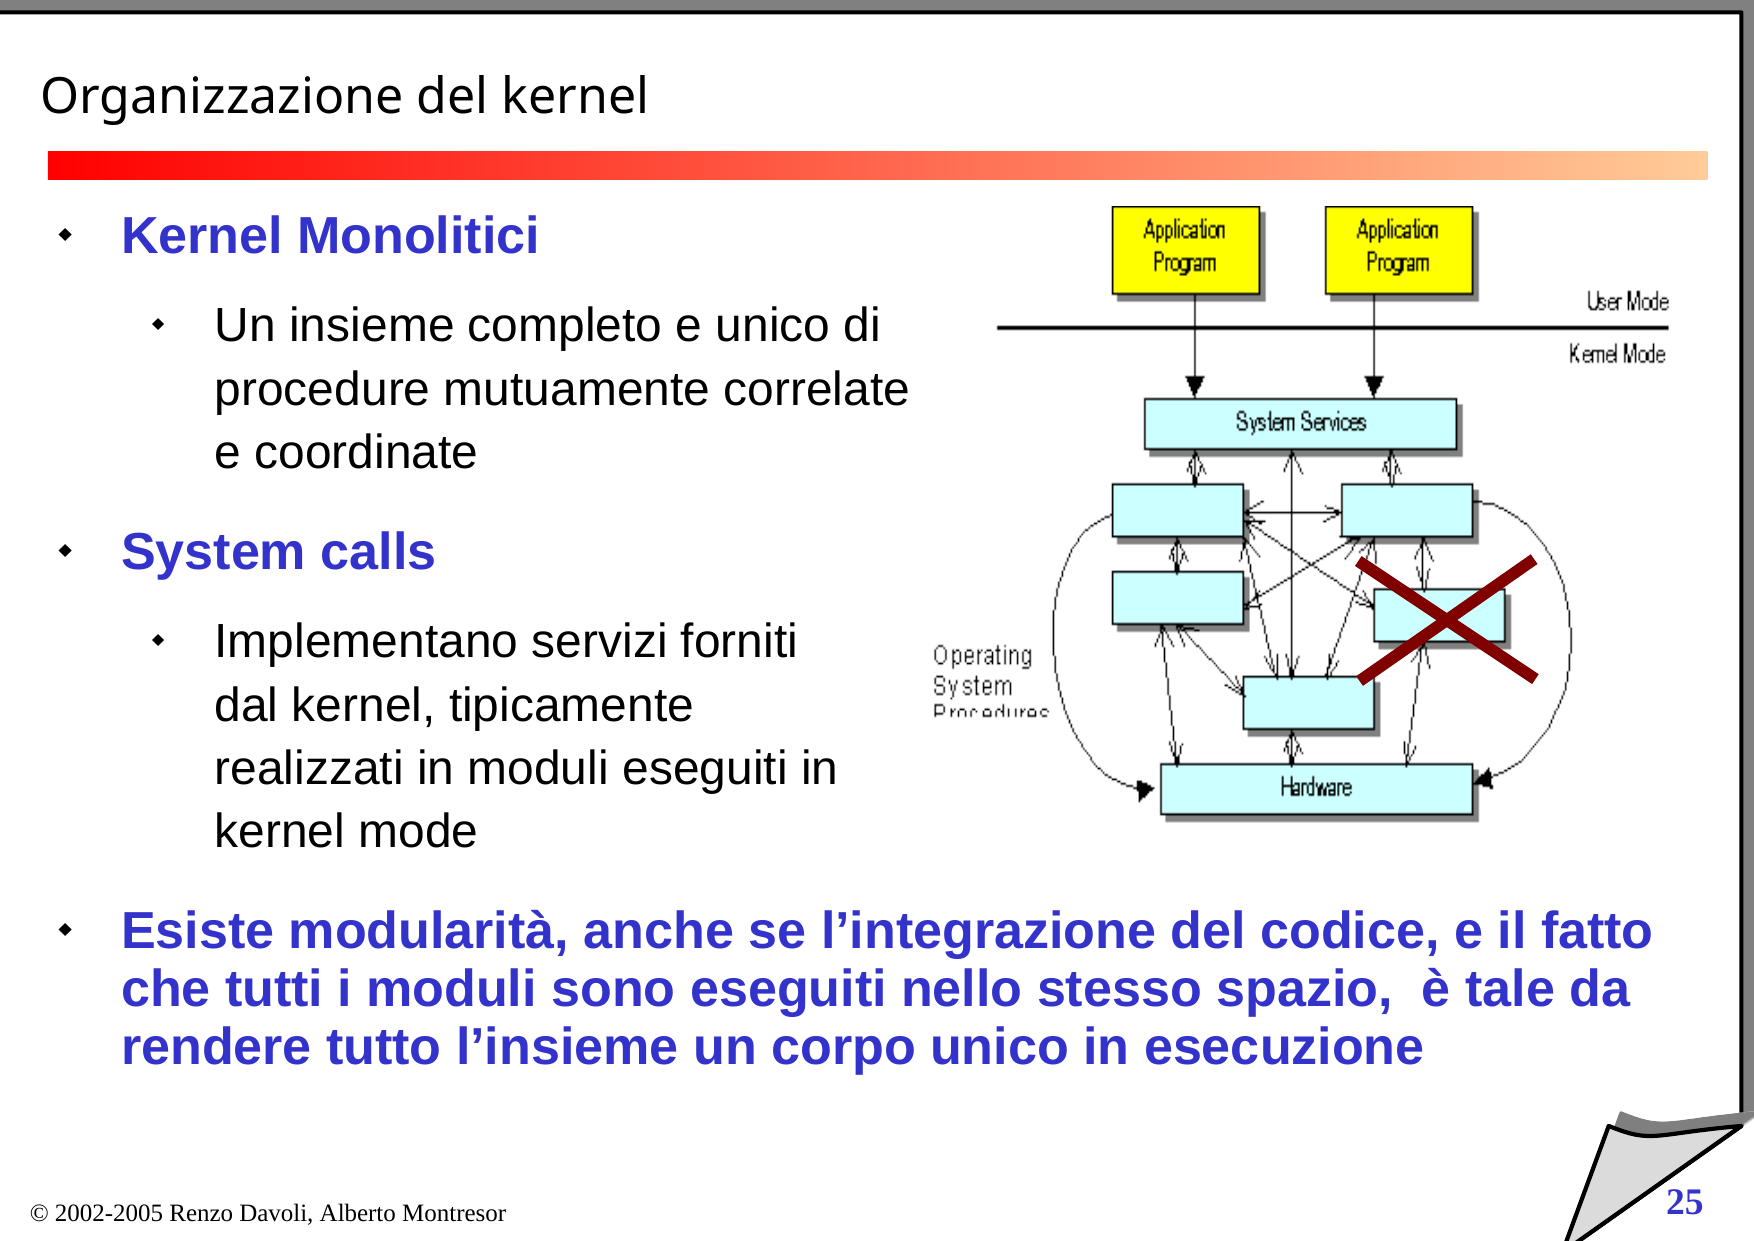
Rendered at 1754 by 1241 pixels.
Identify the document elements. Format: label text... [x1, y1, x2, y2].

list Kernel Monolitici Un insieme completo e unico di procedure mutuamente correlate e coordinate System calls Implementano servizi forniti dal kernel, tipicamente realizzati in moduli eseguiti in kernel mode Esiste modularità, anche se l’integrazione del codice, e il fatto che tutti i moduli sono eseguiti nello stesso spazio, è tale da rendere tutto l’insieme un corpo unico in esecuzione [58, 206, 1696, 1080]
title Organizzazione del kernel [40, 49, 1714, 144]
picture [915, 206, 1705, 827]
